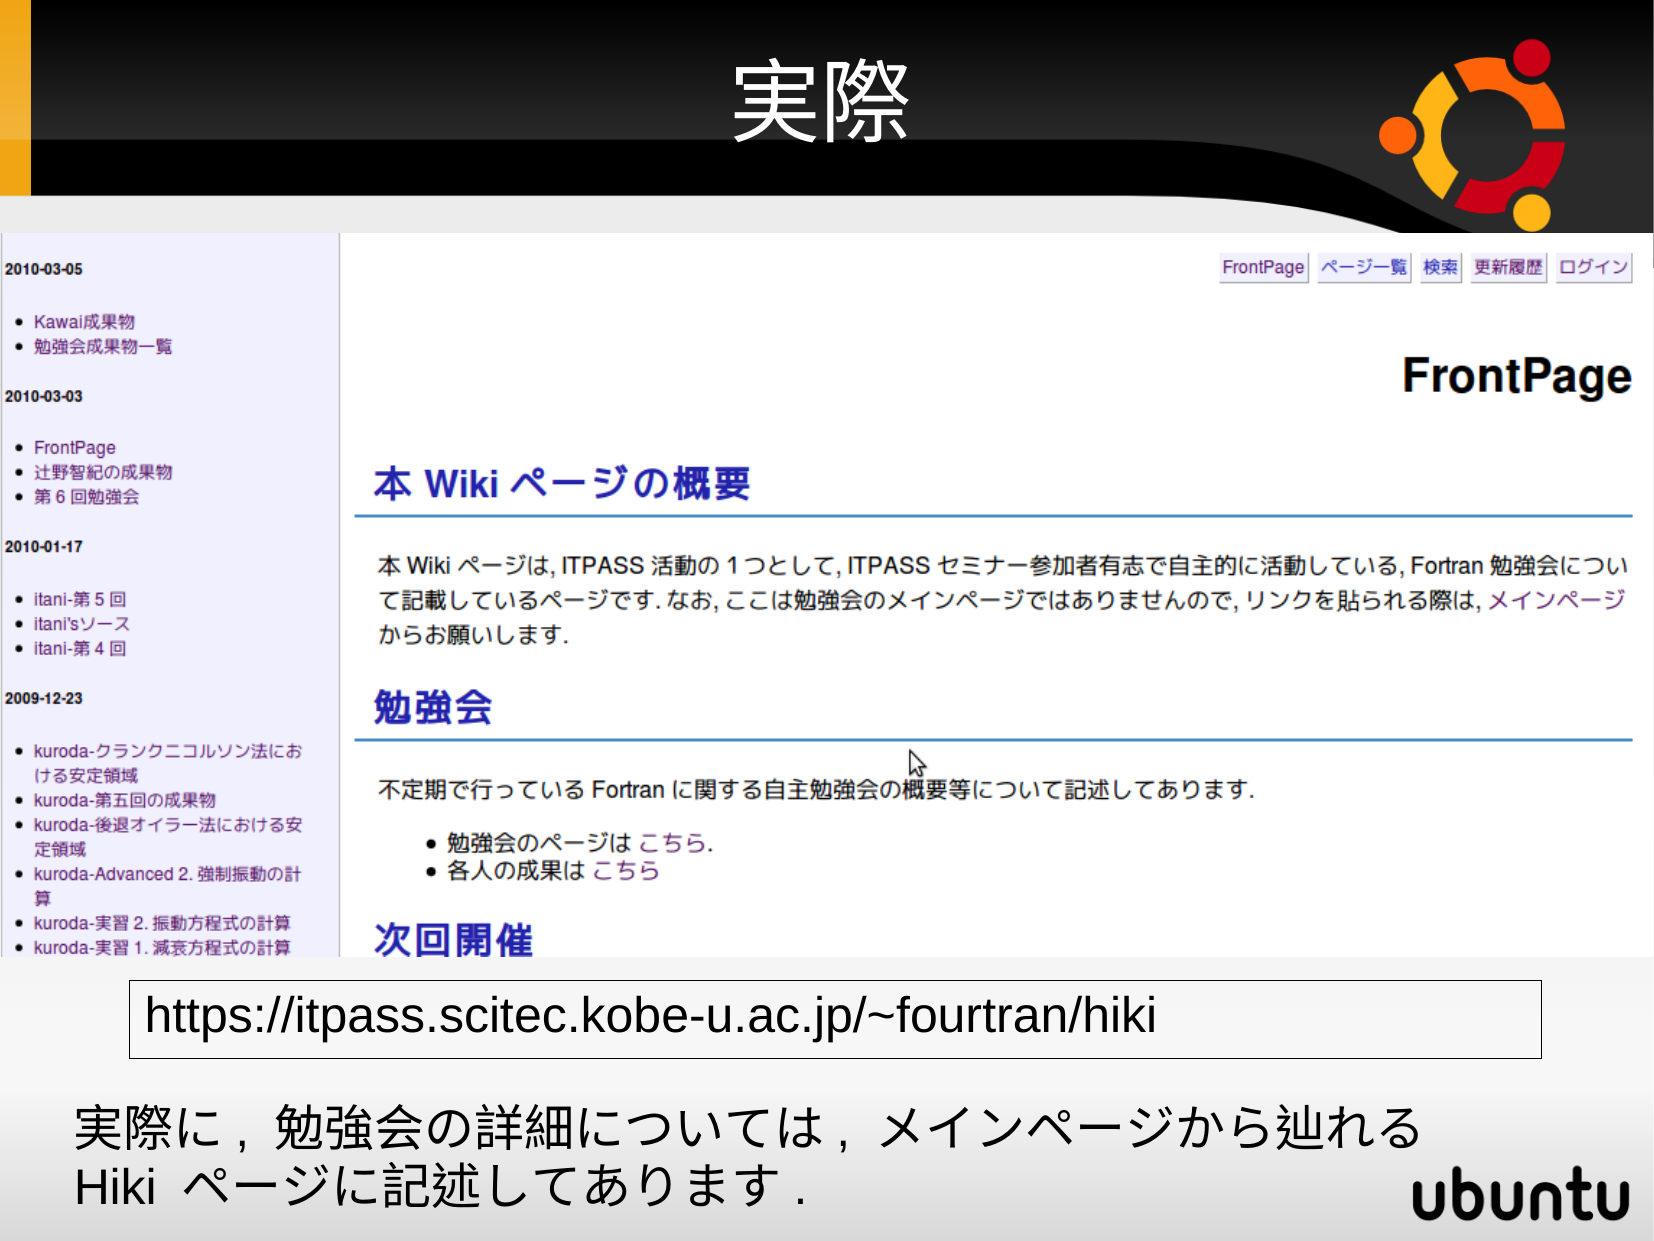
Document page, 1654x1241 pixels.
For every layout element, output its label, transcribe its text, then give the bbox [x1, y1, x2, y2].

picture [0, 0, 1654, 1241]
text_box 実際に, 勉強会の詳細については, メインページから辿れる Hiki ページに記述してあります. [59, 1092, 1595, 1235]
text_box https://itpass.scitec.kobe-u.ac.jp/~fourtran/hiki [129, 980, 1542, 1059]
title 実際 [76, 0, 1565, 208]
